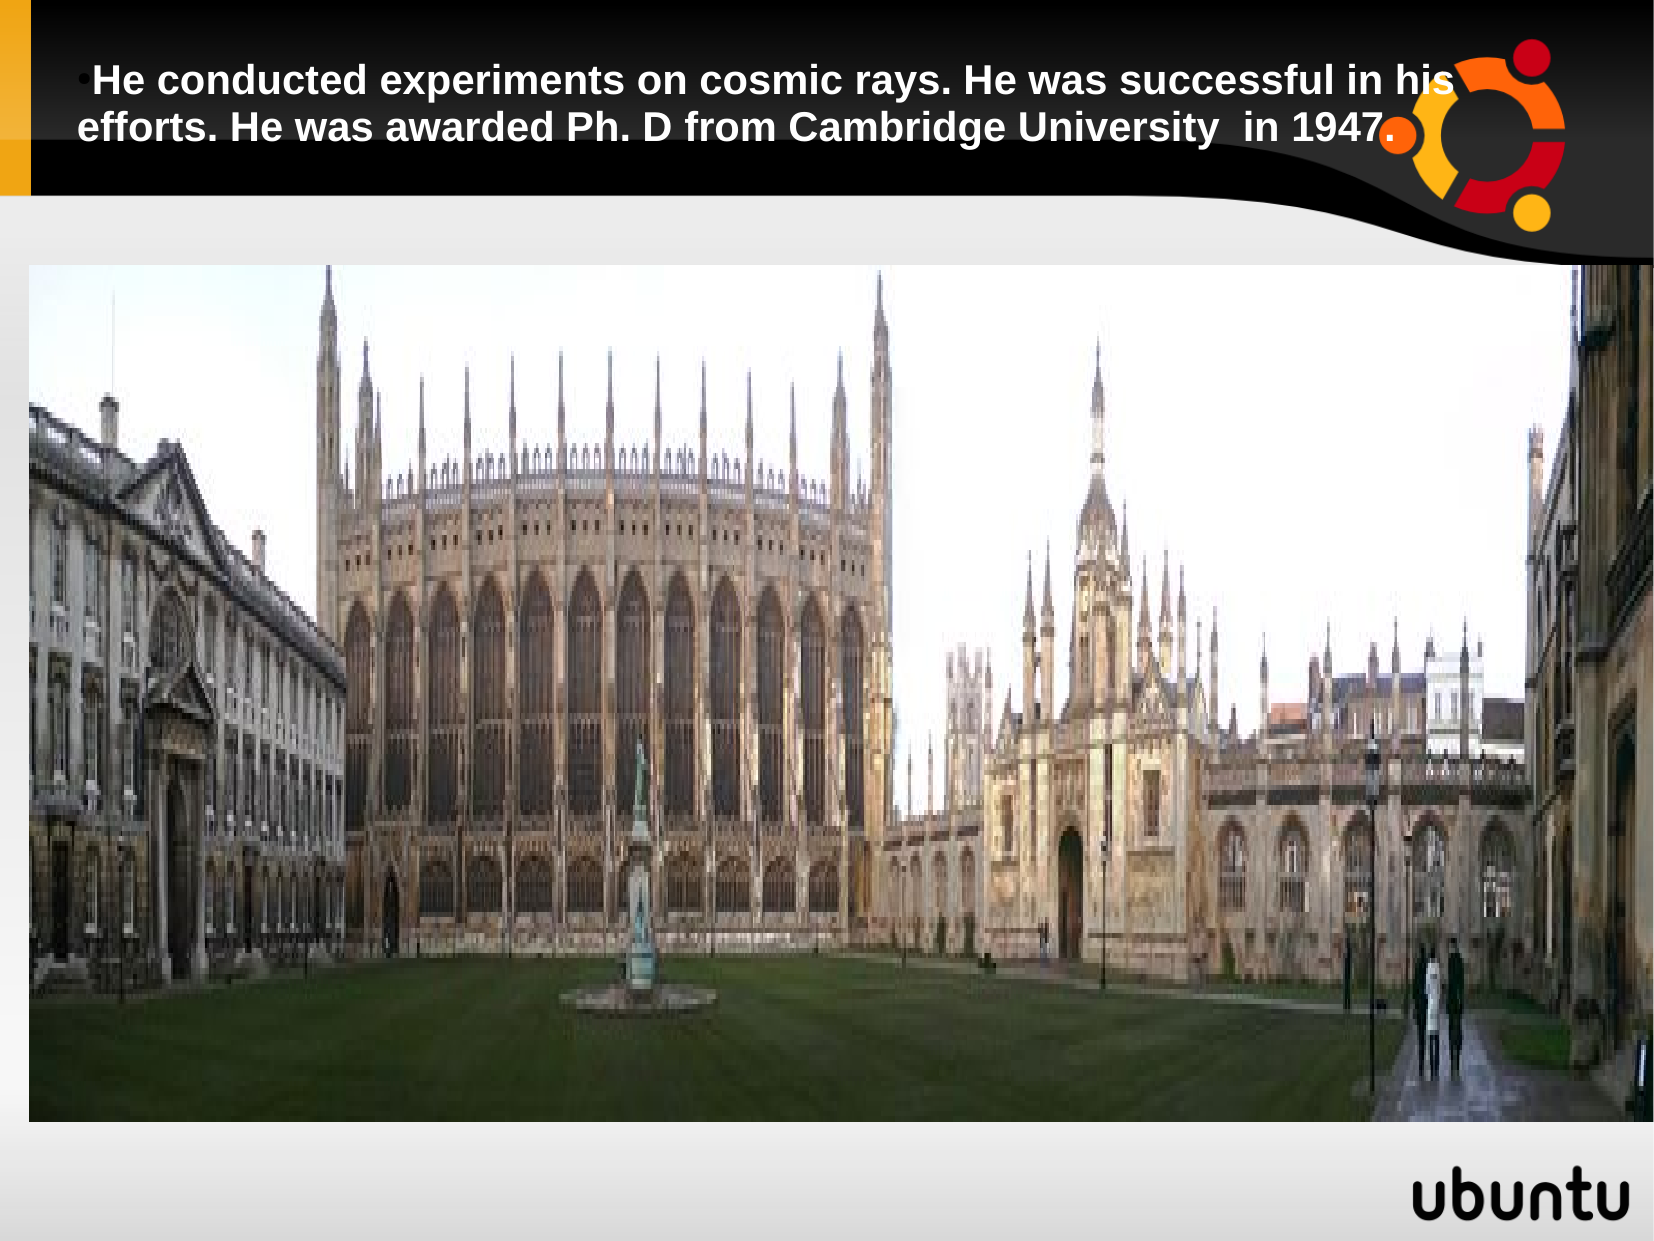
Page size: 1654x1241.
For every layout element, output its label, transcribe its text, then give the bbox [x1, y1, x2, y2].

picture [0, 0, 1654, 1241]
title He conducted experiments on cosmic rays. He was successful in his efforts. He was awarded Ph. D from Cambridge University in 1947. [76, 0, 1565, 208]
